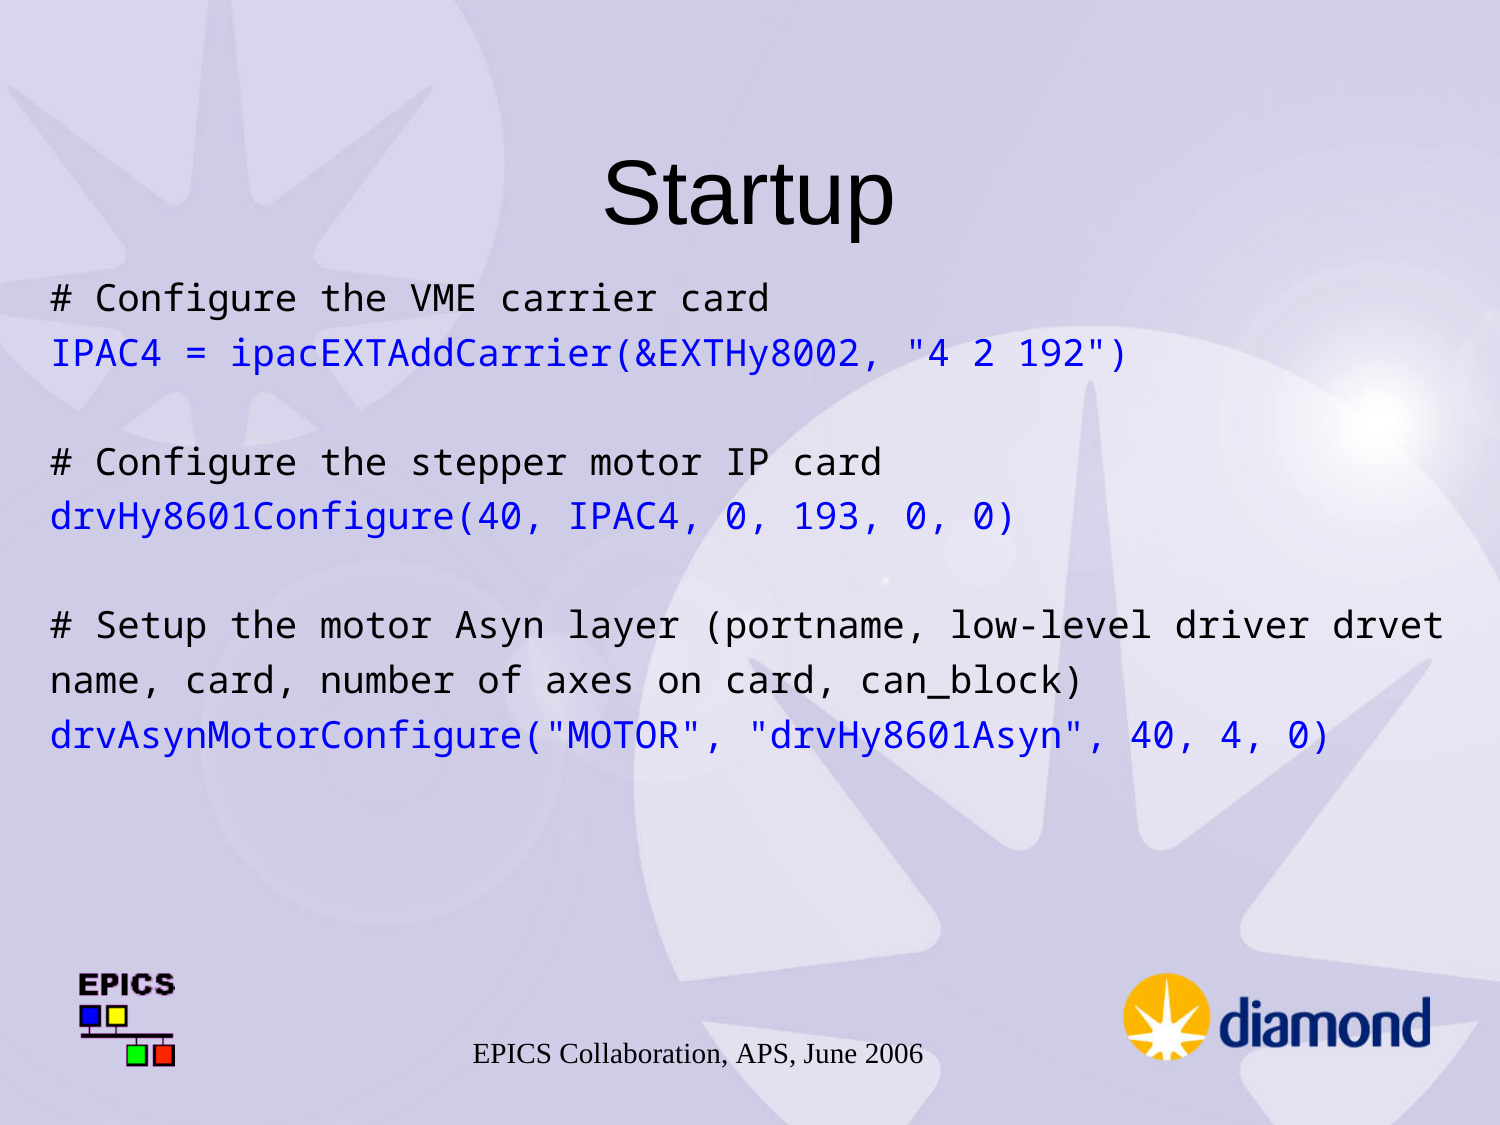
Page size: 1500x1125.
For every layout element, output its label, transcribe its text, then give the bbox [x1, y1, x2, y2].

text_box # Configure the VME carrier card IPAC4 = ipacEXTAddCarrier(&EXTHy8002, "4 2 192") # Configure the stepper motor IP card drvHy8601Configure(40, IPAC4, 0, 193, 0, 0) # Setup the motor Asyn layer (portname, low-level driver drvet name, card, number of axes on card, can_block) drvAsynMotorConfigure("MOTOR", "drvHy8601Asyn", 40, 4, 0) [49, 271, 1445, 957]
picture [78, 972, 175, 1070]
title Startup [76, 99, 1422, 271]
